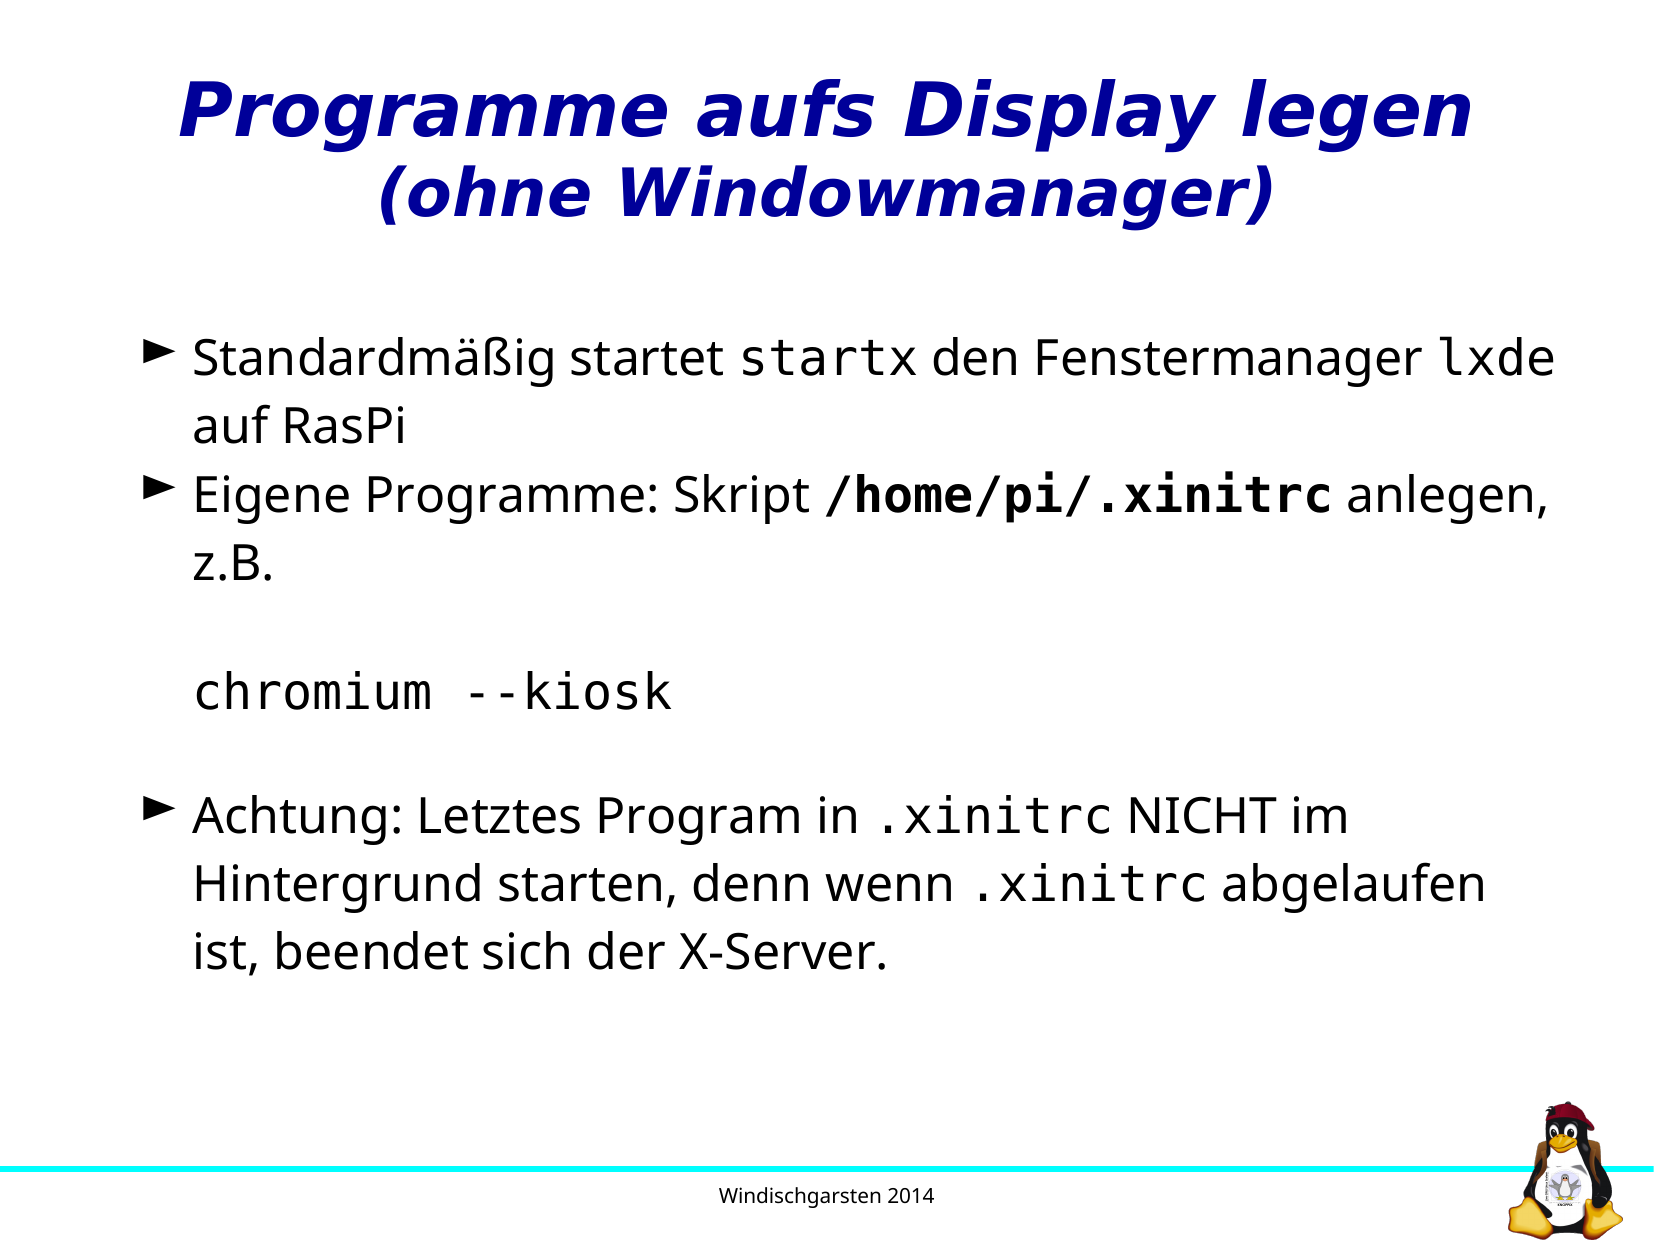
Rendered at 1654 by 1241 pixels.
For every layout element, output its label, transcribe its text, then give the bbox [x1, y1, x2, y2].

list Standardmäßig startet startx den Fenstermanager lxde auf RasPi Eigene Programme: Skript /home/pi/.xinitrc anlegen, z.B. chromium --kiosk Achtung: Letztes Program in .xinitrc NICHT im Hintergrund starten, denn wenn .xinitrc abgelaufen ist, beendet sich der X-Server. [121, 322, 1561, 1132]
title Programme aufs Display legen (ohne Windowmanager) [121, 46, 1534, 254]
picture [1505, 1100, 1625, 1241]
